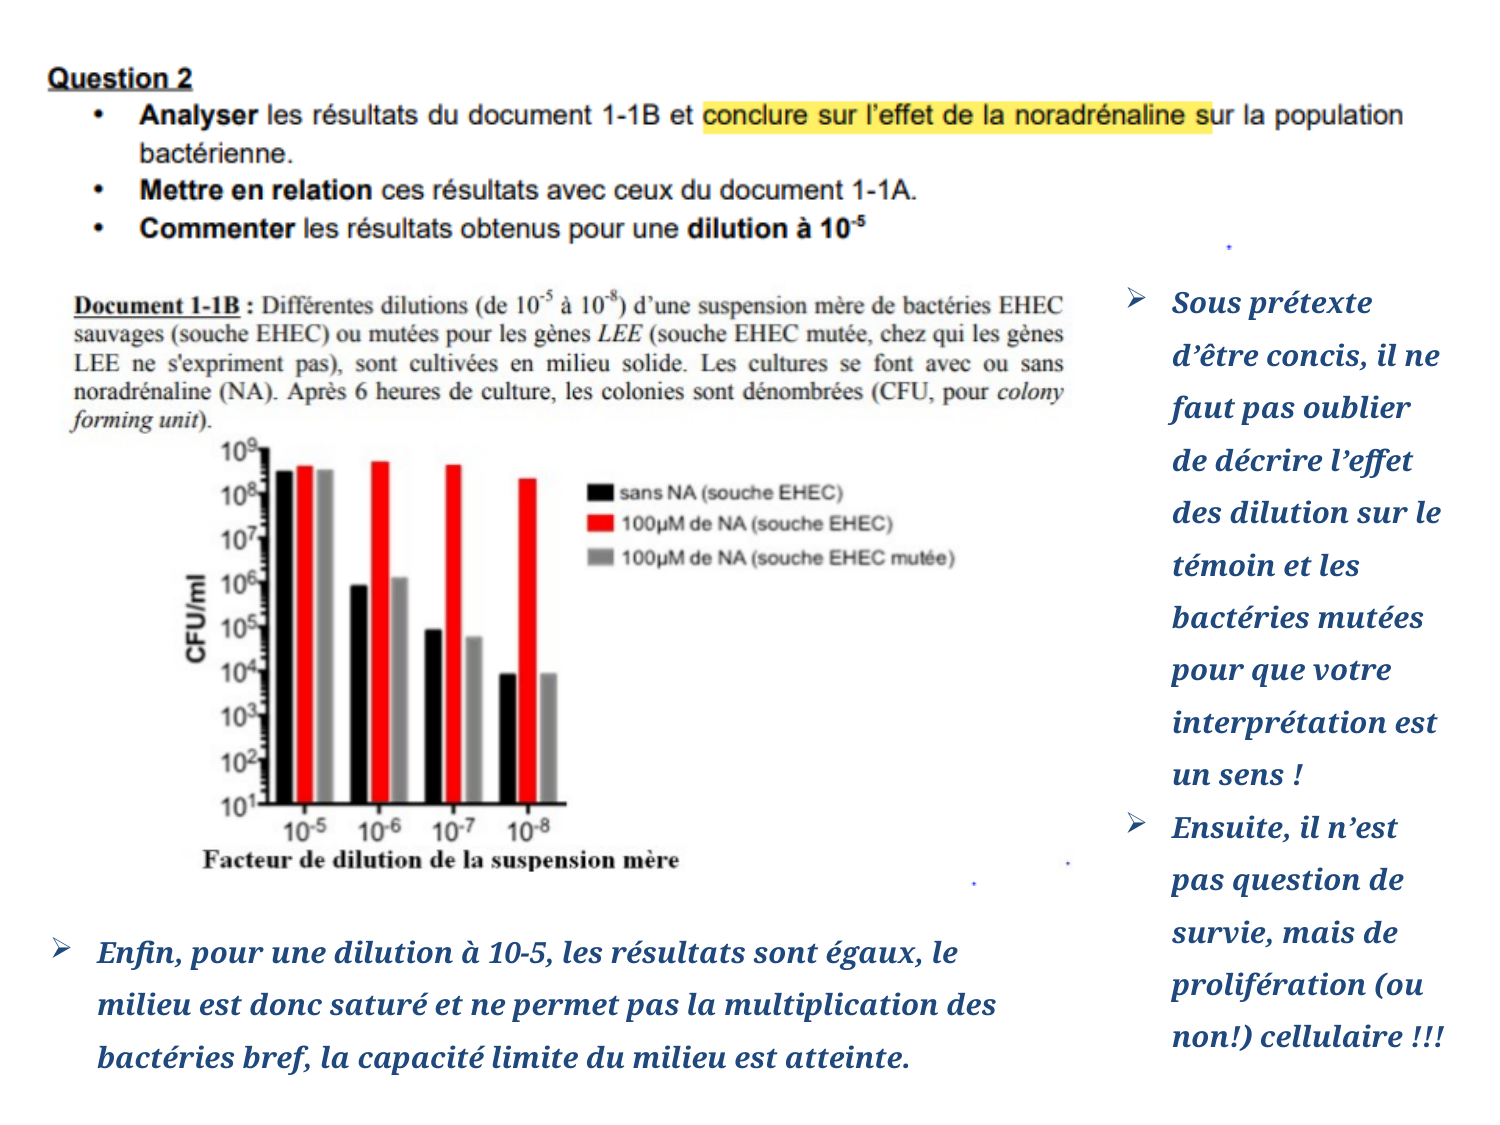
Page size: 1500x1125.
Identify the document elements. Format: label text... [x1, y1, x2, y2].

text_box Enfin, pour une dilution à 10-5, les résultats sont égaux, le milieu est donc saturé et ne permet pas la multiplication des bactéries bref, la capacité limite du milieu est atteinte. [35, 909, 1075, 1125]
text_box Sous prétexte d’être concis, il ne faut pas oublier de décrire l’effet des dilution sur le témoin et les bactéries mutées pour que votre interprétation est un sens ! Ensuite, il n’est pas question de survie, mais de prolifération (ou non!) cellulaire !!! [1110, 259, 1465, 1114]
picture [46, 279, 1075, 886]
picture [35, 46, 1418, 250]
